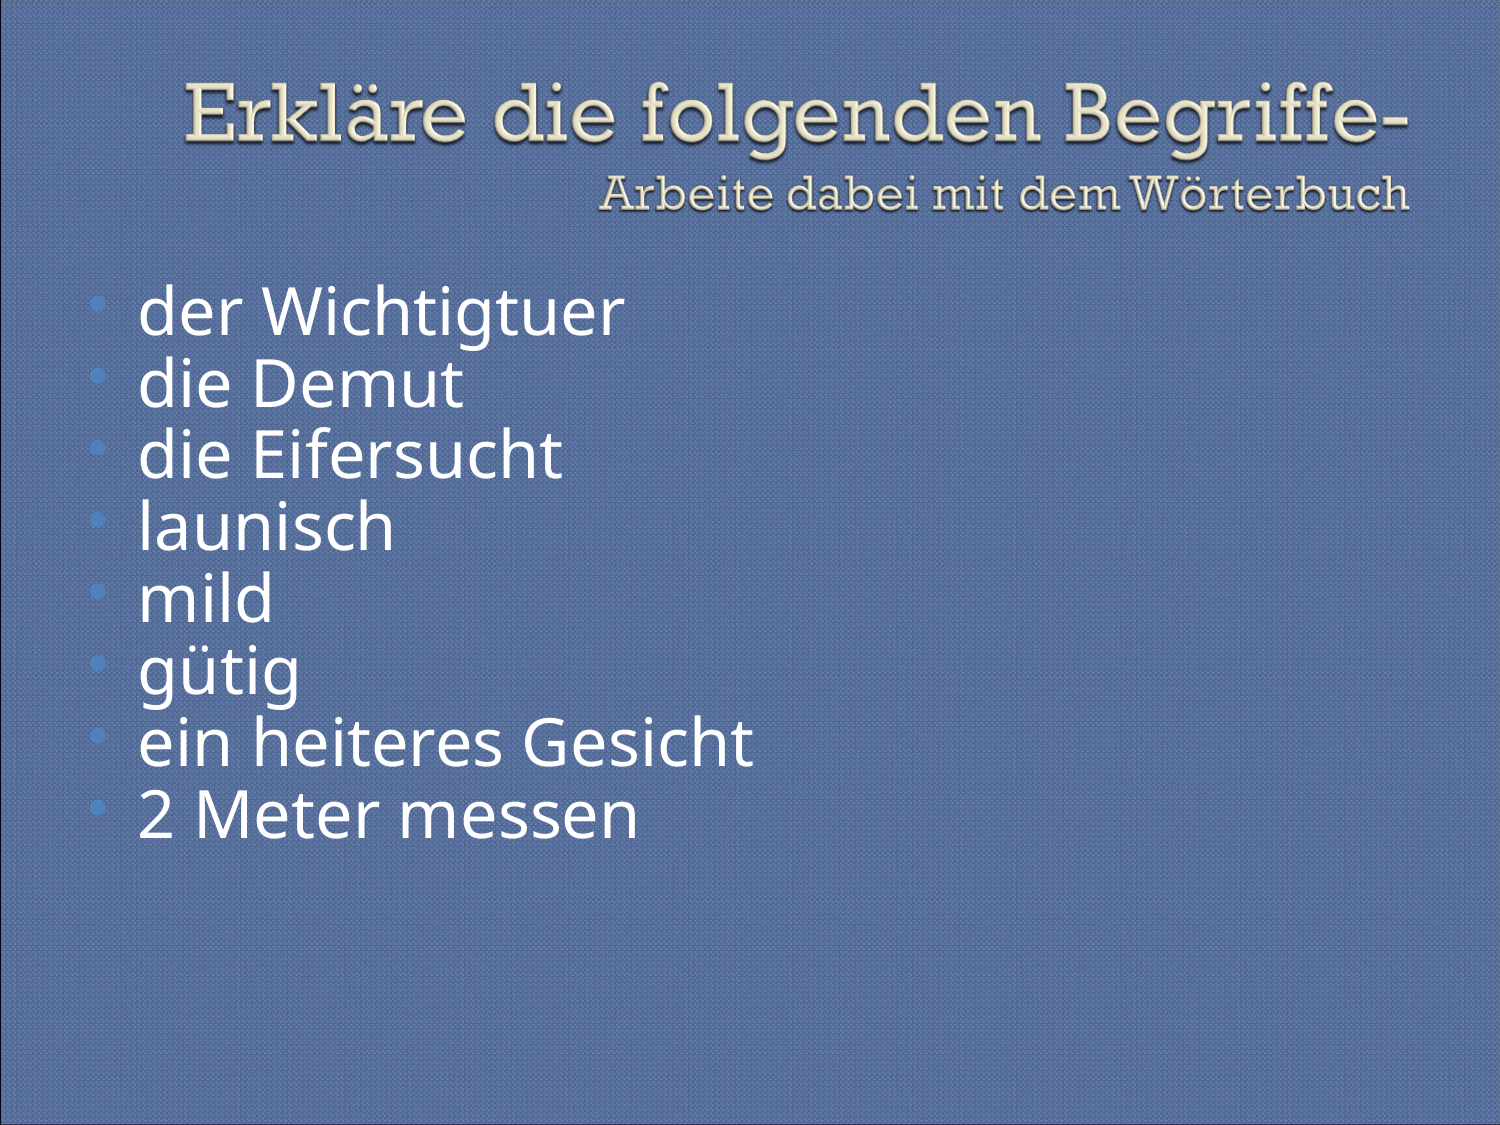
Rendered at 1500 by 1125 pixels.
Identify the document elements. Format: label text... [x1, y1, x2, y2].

picture [0, 0, 1500, 1125]
list der Wichtigtuer die Demut die Eifersucht launisch mild gütig ein heiteres Gesicht 2 Meter messen [75, 270, 1426, 1013]
text_box [73, 30, 1467, 230]
